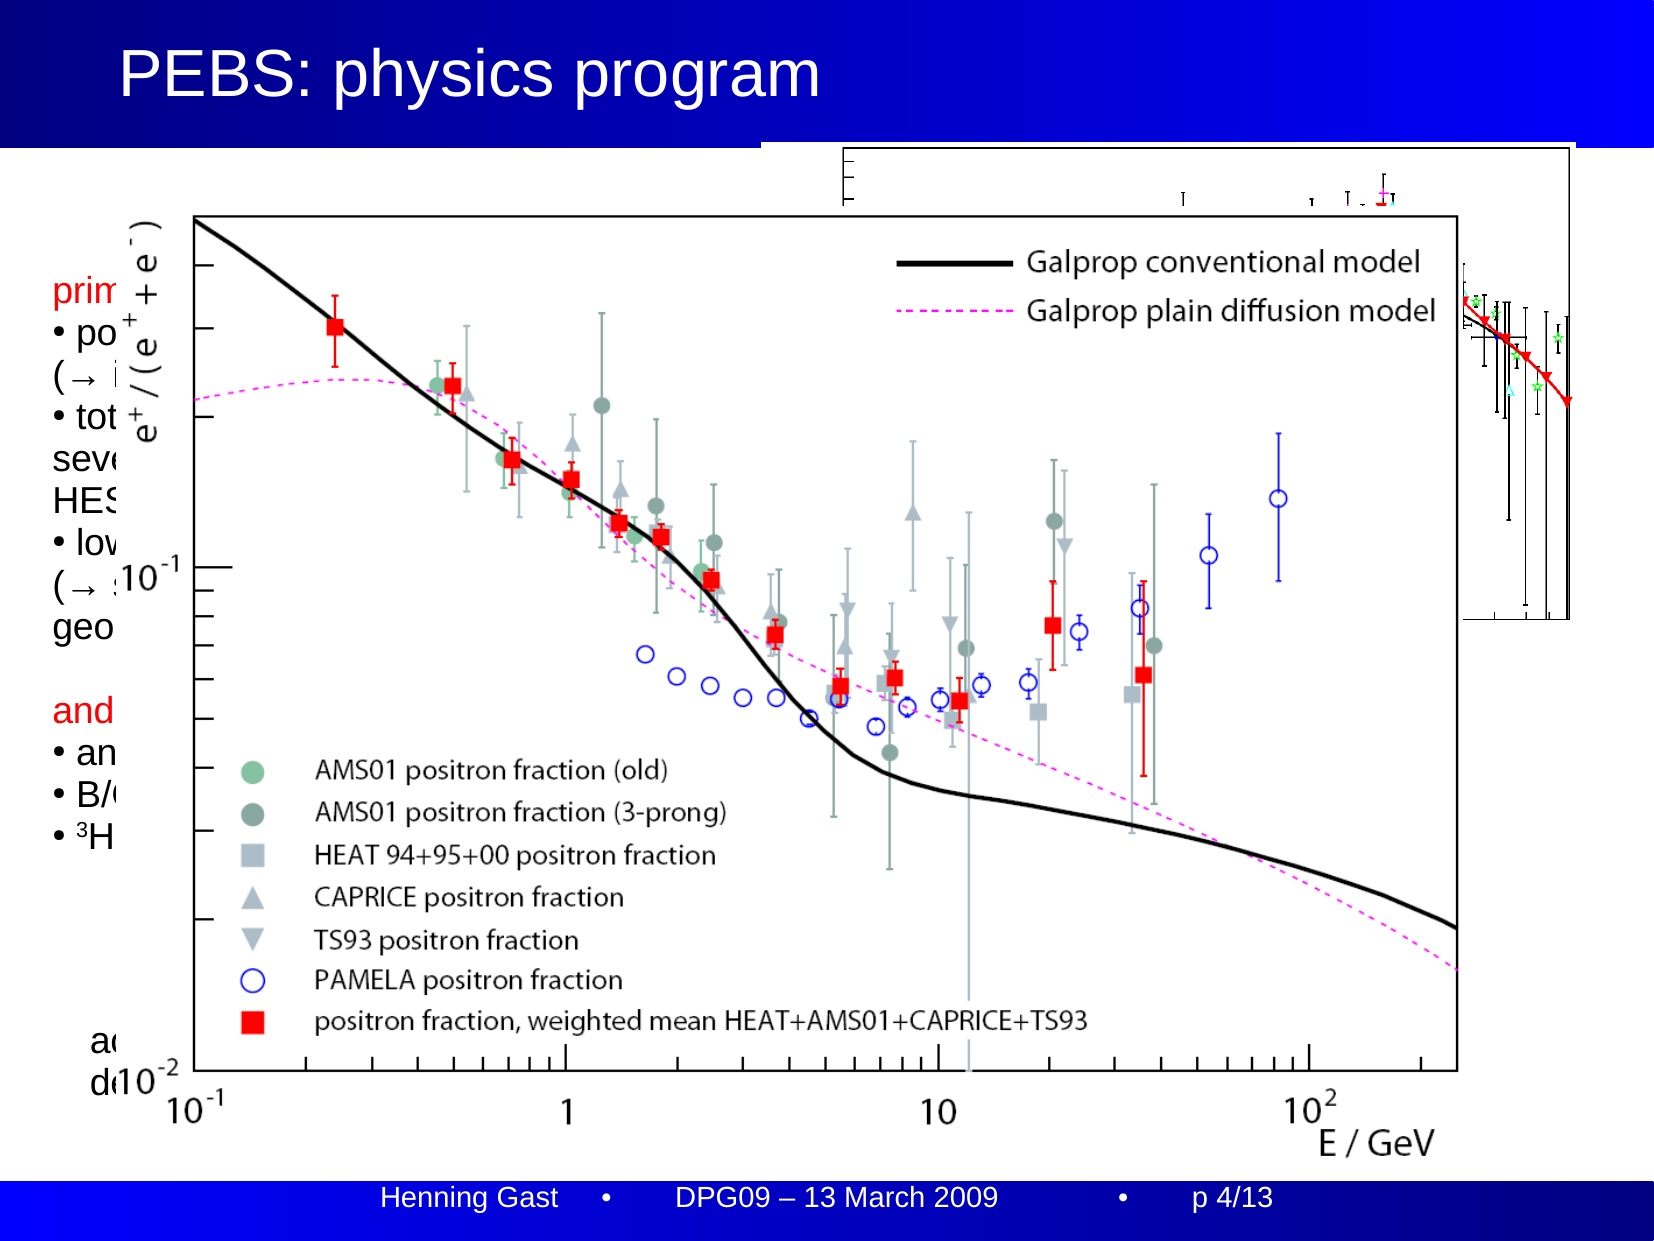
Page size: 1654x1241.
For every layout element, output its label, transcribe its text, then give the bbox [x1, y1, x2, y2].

title PEBS: physics program [0, 7, 1654, 141]
text_box acceptance: 3000 cm2 sr design: flights of up to 40 days [75, 1012, 116, 1115]
text_box primary targets: positron fraction up to 2TeV (→ indirect dark matter search) total electron spectrum up to several TeV (→ verify HESS/ATIC; nearby sources?) low-energy positron fraction (→ solar modulation and geomagnetic effects) and maybe: antiprotons B/C 3He/4He (with RICH) [37, 262, 116, 934]
picture [116, 142, 1576, 1163]
